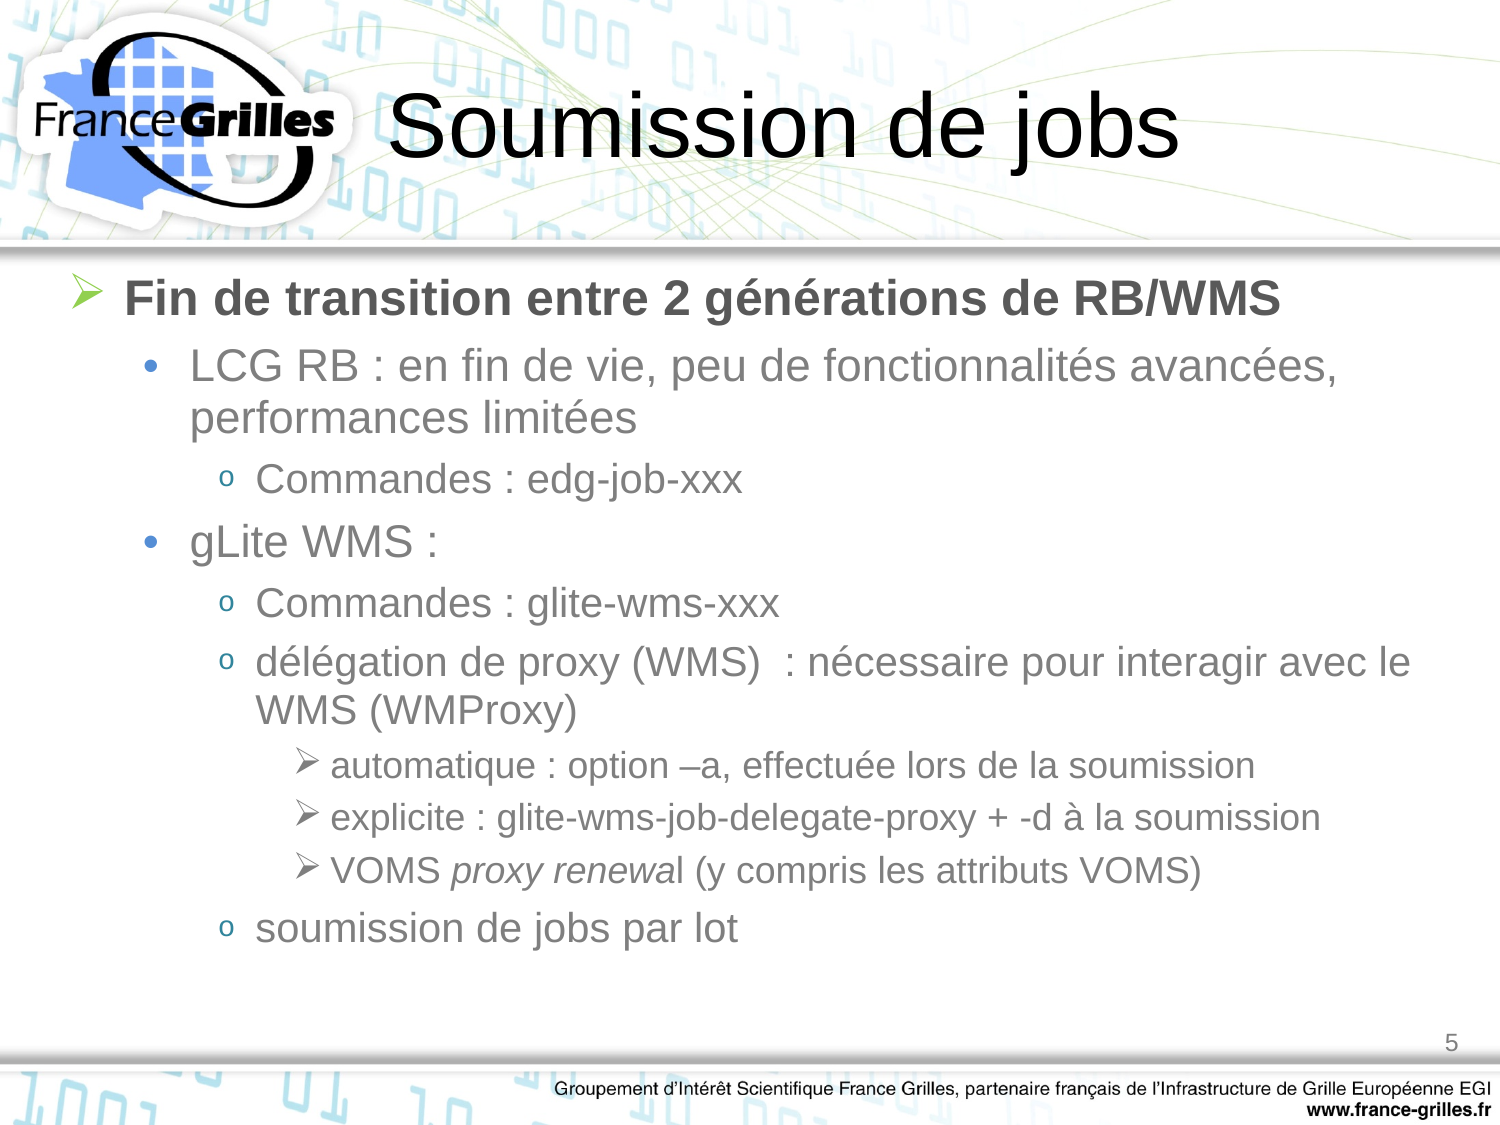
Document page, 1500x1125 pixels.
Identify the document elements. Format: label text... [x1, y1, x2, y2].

picture [0, 0, 1500, 1125]
list Fin de transition entre 2 générations de RB/WMS LCG RB : en fin de vie, peu de fonctionnalités avancées, performances limitées Commandes : edg-job-xxx gLite WMS : Commandes : glite-wms-xxx délégation de proxy (WMS) : nécessaire pour interagir avec le WMS (WMProxy)‏ automatique : option –a, effectuée lors de la soumission explicite : glite-wms-job-delegate-proxy + -d à la soumission VOMS proxy renewal (y compris les attributs VOMS)‏ soumission de jobs par lot [53, 262, 1459, 1024]
title Soumission de jobs [372, 7, 1459, 244]
